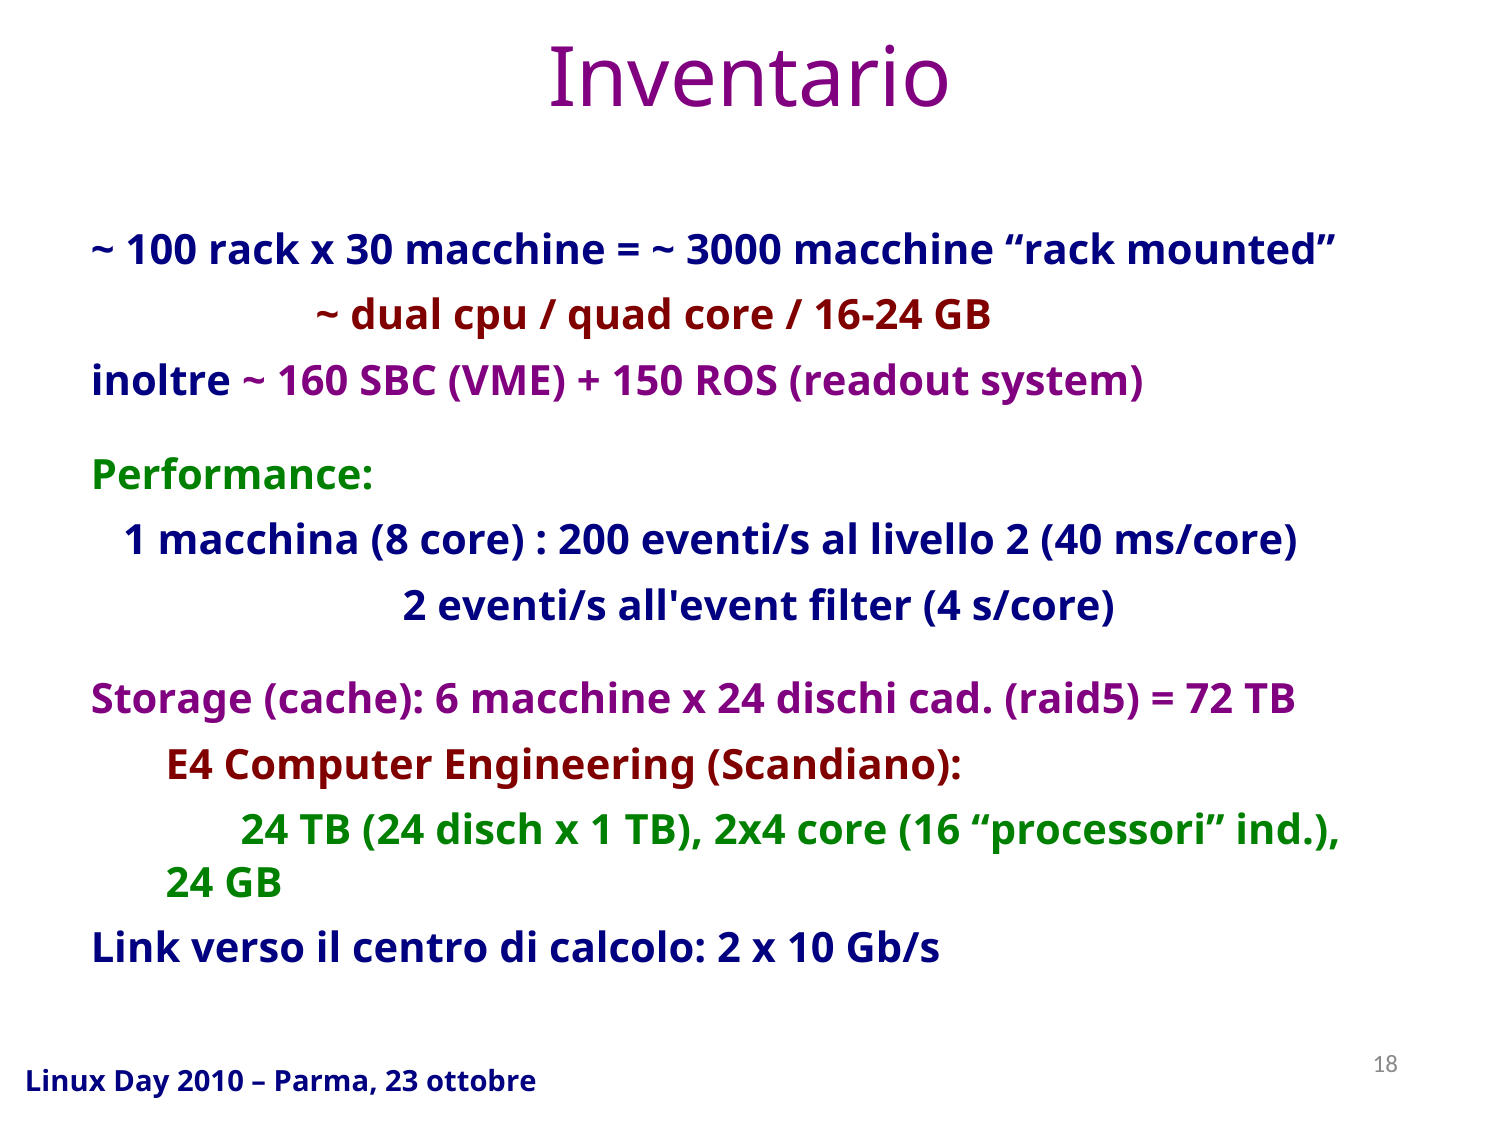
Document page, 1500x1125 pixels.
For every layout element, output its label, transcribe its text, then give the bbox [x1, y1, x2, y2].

subtitle ~ 100 rack x 30 macchine = ~ 3000 macchine “rack mounted” ~ dual cpu / quad core / 16-24 GB inoltre ~ 160 SBC (VME) + 150 ROS (readout system)‏ Performance: 1 macchina (8 core) : 200 eventi/s al livello 2 (40 ms/core) 2 eventi/s all'event filter (4 s/core)‏ Storage (cache): 6 macchine x 24 dischi cad. (raid5) = 72 TB E4 Computer Engineering (Scandiano): 24 TB (24 disch x 1 TB), 2x4 core (16 “processori” ind.), 24 GB Link verso il centro di calcolo: 2 x 10 Gb/s [90, 133, 1382, 1063]
text_box Inventario [41, 0, 1459, 132]
